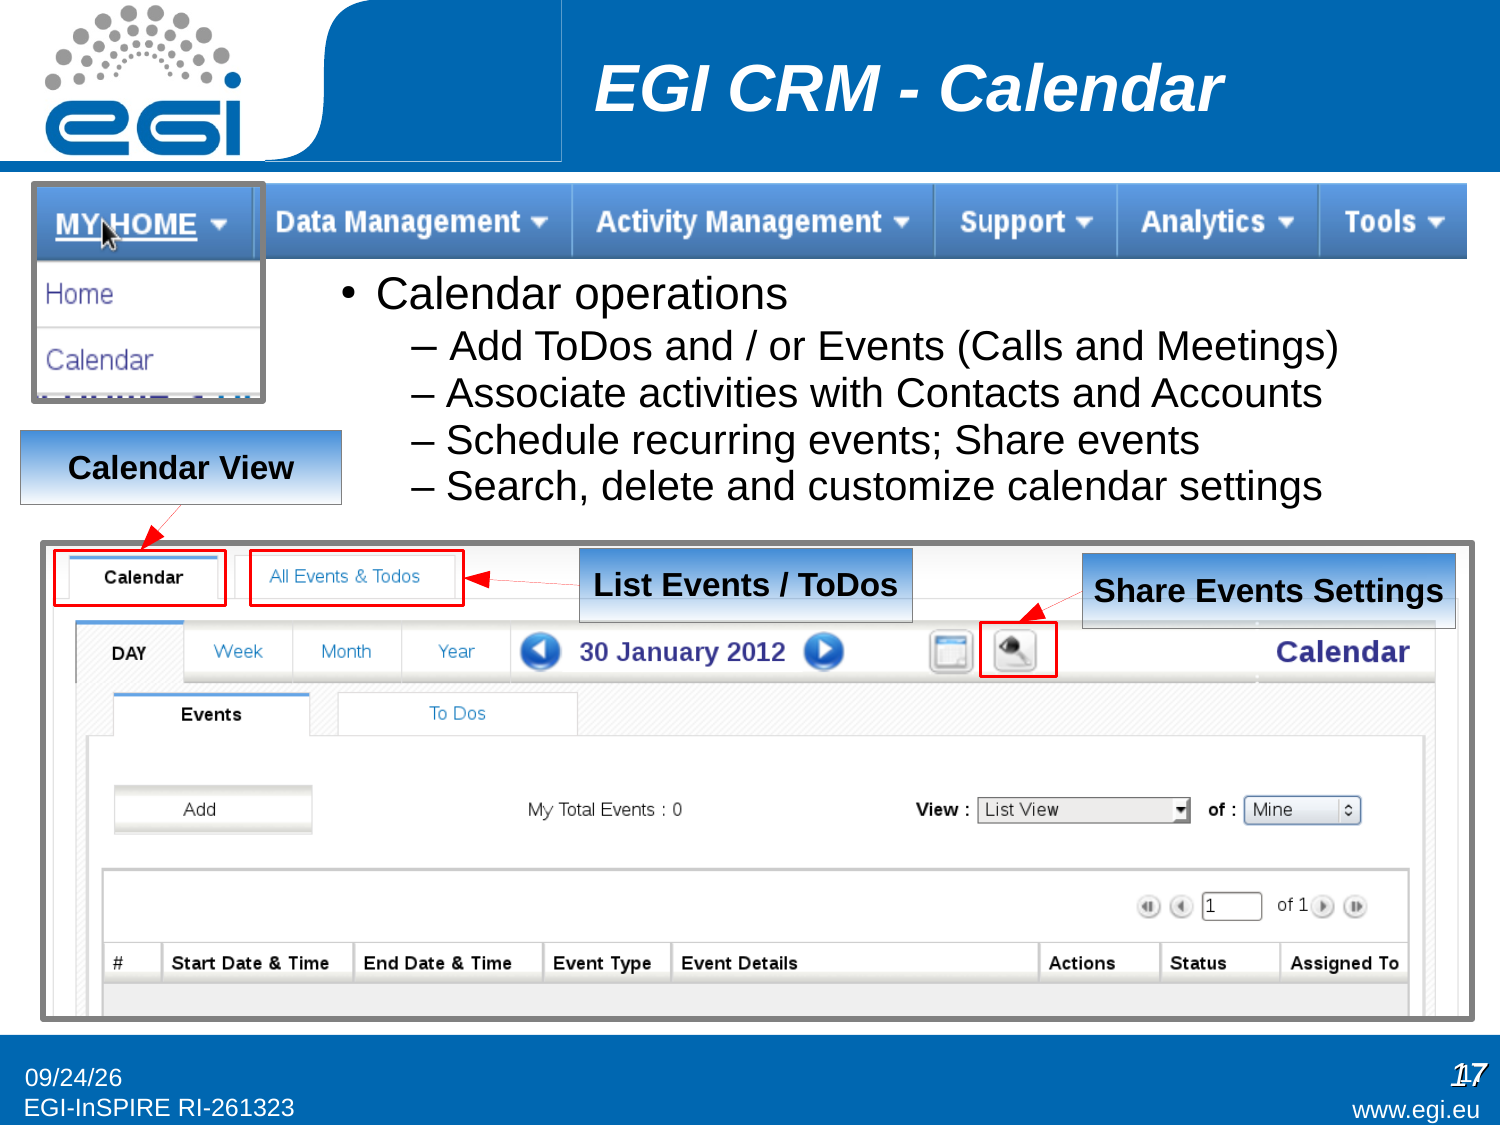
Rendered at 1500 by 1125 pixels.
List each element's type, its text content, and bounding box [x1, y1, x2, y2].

picture [0, 0, 265, 161]
title EGI CRM - Calendar [348, 18, 1471, 161]
text_box Share Events Settings [1082, 553, 1456, 629]
picture [36, 186, 260, 398]
picture [56, 552, 224, 604]
picture [266, 183, 1467, 259]
text_box List Events / ToDos [579, 548, 913, 623]
text_box Calendar operations – Add ToDos and / or Events (Calls and Meetings) – Associate activities with Contacts and Accounts – Schedule recurring events; Share events – Search, delete and customize calendar settings [325, 552, 462, 585]
text_box <number> [1151, 1042, 1500, 1103]
text_box Calendar View [20, 430, 342, 505]
picture [46, 545, 1470, 1016]
text_box 02/10/12 [10, 1046, 361, 1107]
picture [252, 552, 462, 604]
text_box Calendar operations – Add ToDos and / or Events (Calls and Meetings) – Associate activities with Contacts and Accounts – Schedule recurring events; Share events – Search, delete and customize calendar settings [325, 260, 1470, 585]
picture [982, 624, 1055, 675]
